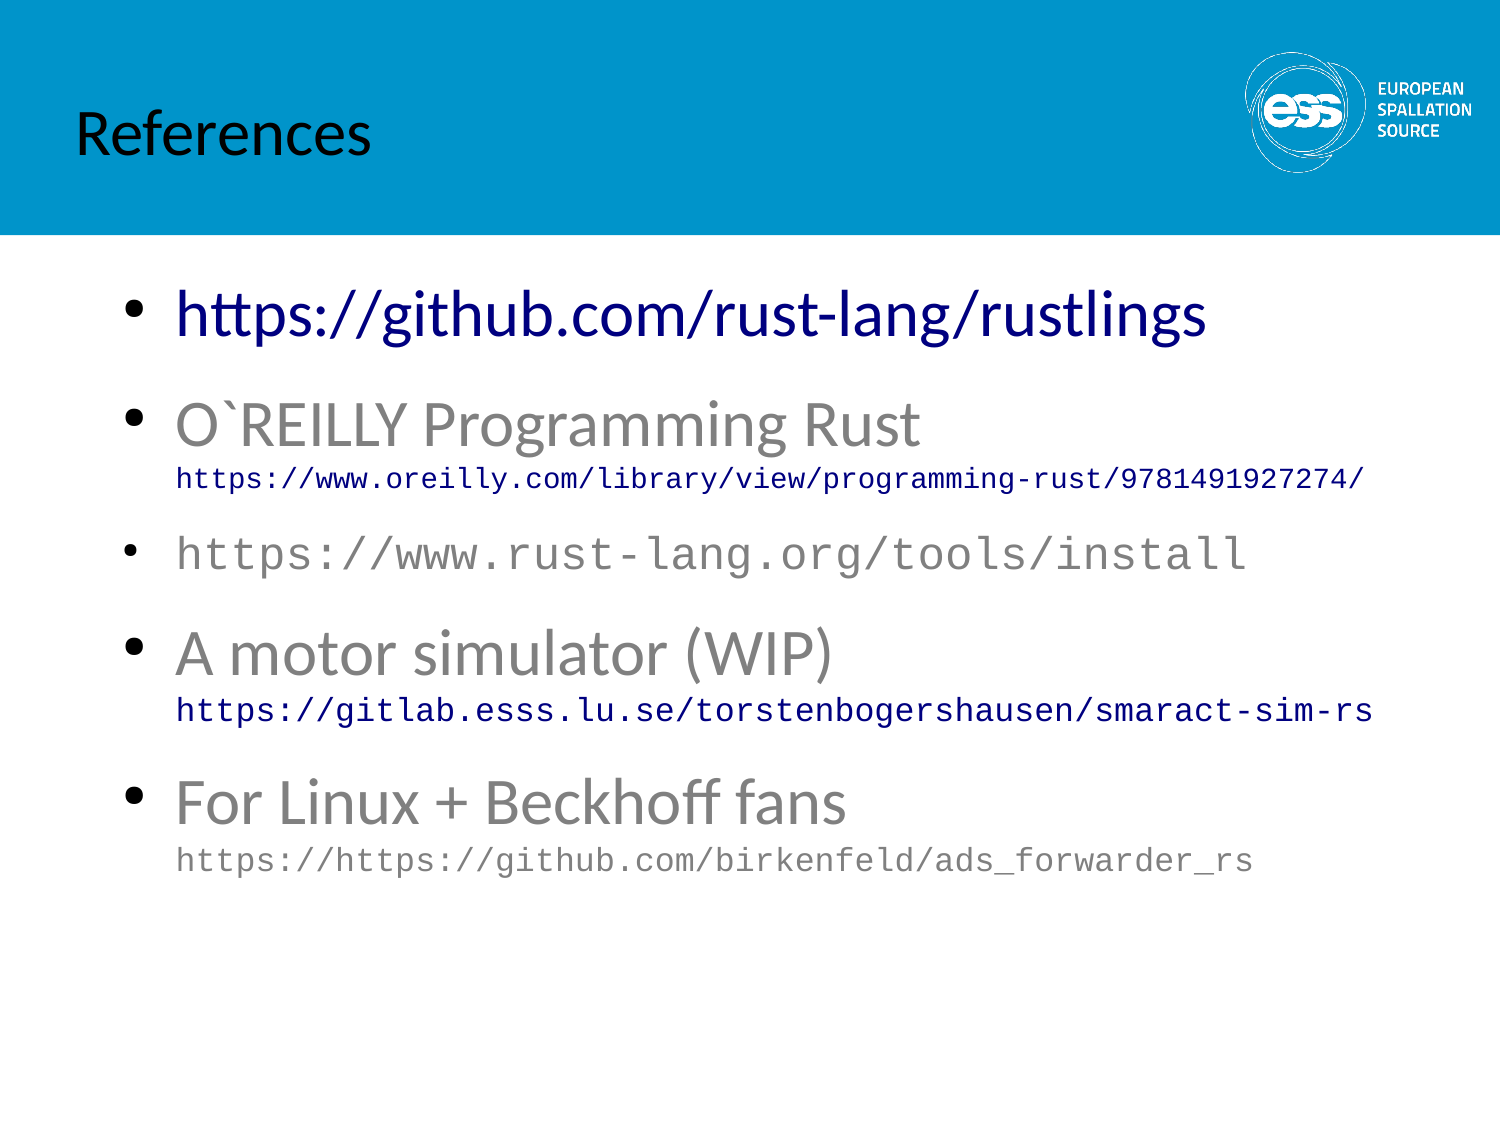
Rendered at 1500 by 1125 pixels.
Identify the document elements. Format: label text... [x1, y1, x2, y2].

picture [1379, 83, 1385, 94]
picture [1423, 83, 1430, 94]
picture [1432, 125, 1438, 136]
picture [1409, 104, 1415, 115]
picture [1422, 125, 1428, 134]
picture [1443, 86, 1450, 93]
picture [1418, 104, 1423, 115]
picture [1264, 94, 1342, 127]
picture [1454, 83, 1458, 94]
picture [1389, 104, 1393, 115]
title References [75, 45, 1247, 233]
picture [1436, 104, 1444, 115]
list https://github.com/rust-lang/rustlings O`REILLY Programming Rust https://www.oreilly.com/library/view/programming-rust/9781491927274/ https://www.rust-lang.org/tools/install A motor simulator (WIP) https://gitlab.esss.lu.se/torstenbogershausen/smaract-sim-rs For Linux + Beckhoff fans https://https://github.com/birkenfeld/ads_forwarder_rs [90, 262, 1441, 1005]
picture [1398, 109, 1406, 115]
picture [1400, 83, 1407, 94]
